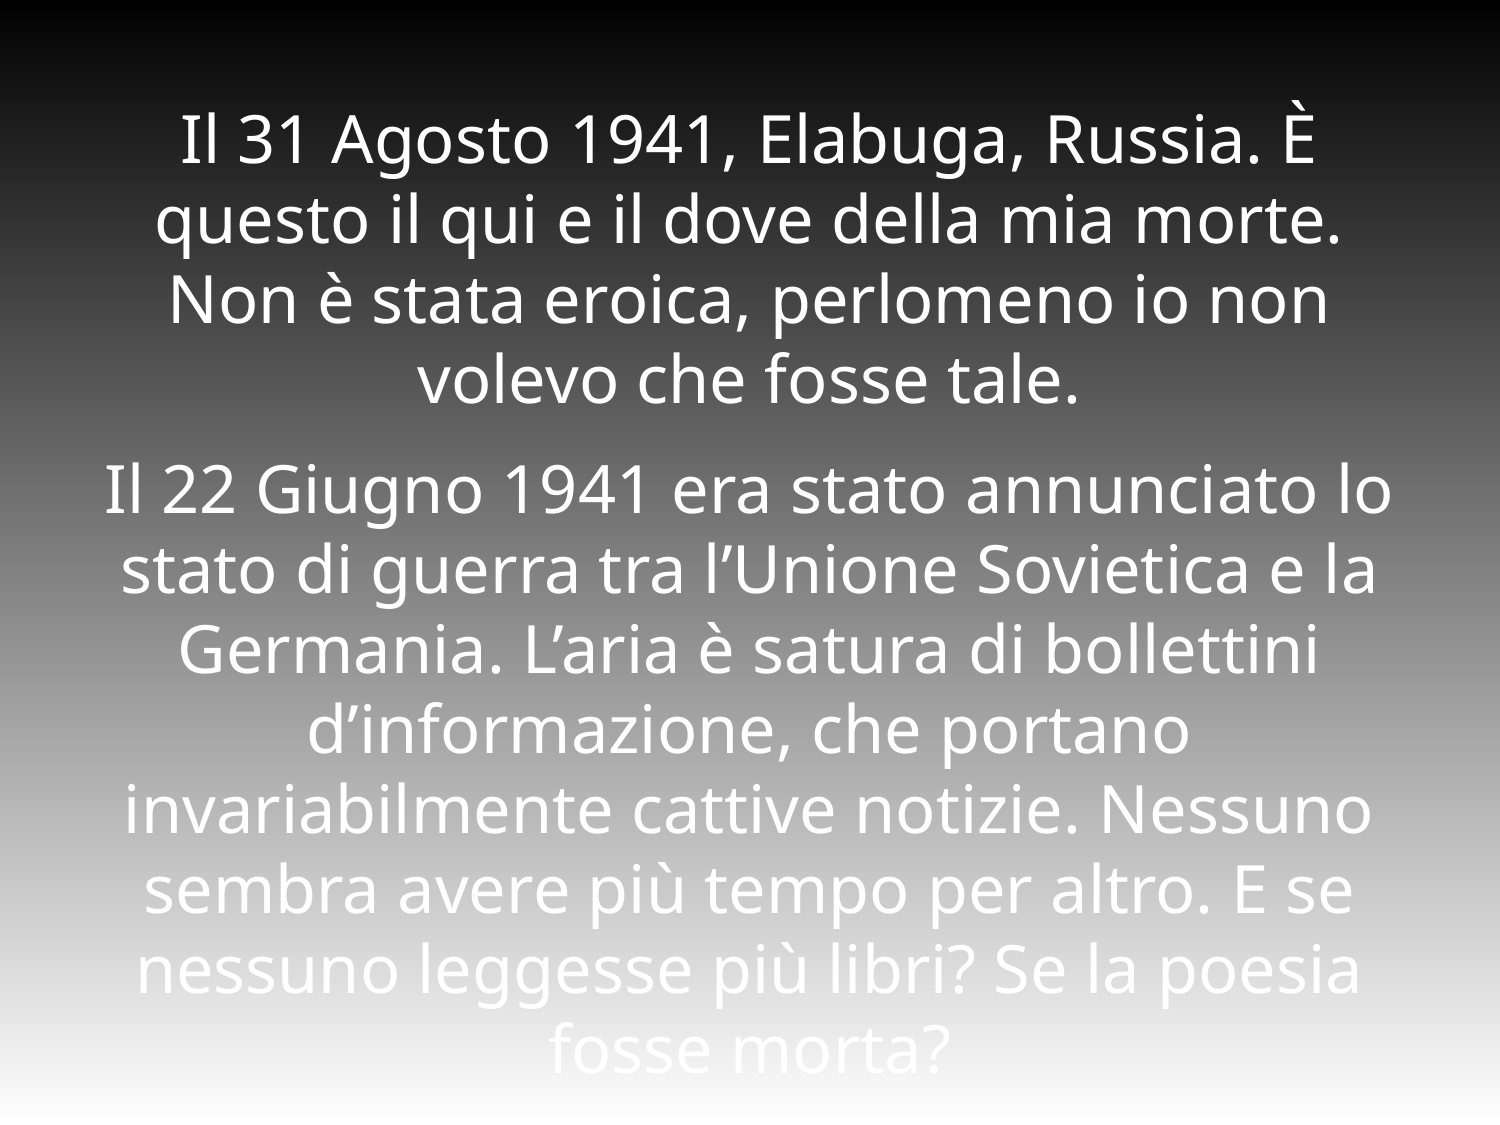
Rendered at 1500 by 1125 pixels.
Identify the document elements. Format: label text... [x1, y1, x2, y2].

list Il 31 Agosto 1941, Elabuga, Russia. È questo il qui e il dove della mia morte. Non è stata eroica, perlomeno io non volevo che fosse tale. Il 22 Giugno 1941 era stato annunciato lo stato di guerra tra l’Unione Sovietica e la Germania. L’aria è satura di bollettini d’informazione, che portano invariabilmente cattive notizie. Nessuno sembra avere più tempo per altro. E se nessuno leggesse più libri? Se la poesia fosse morta? [75, 90, 1425, 1005]
